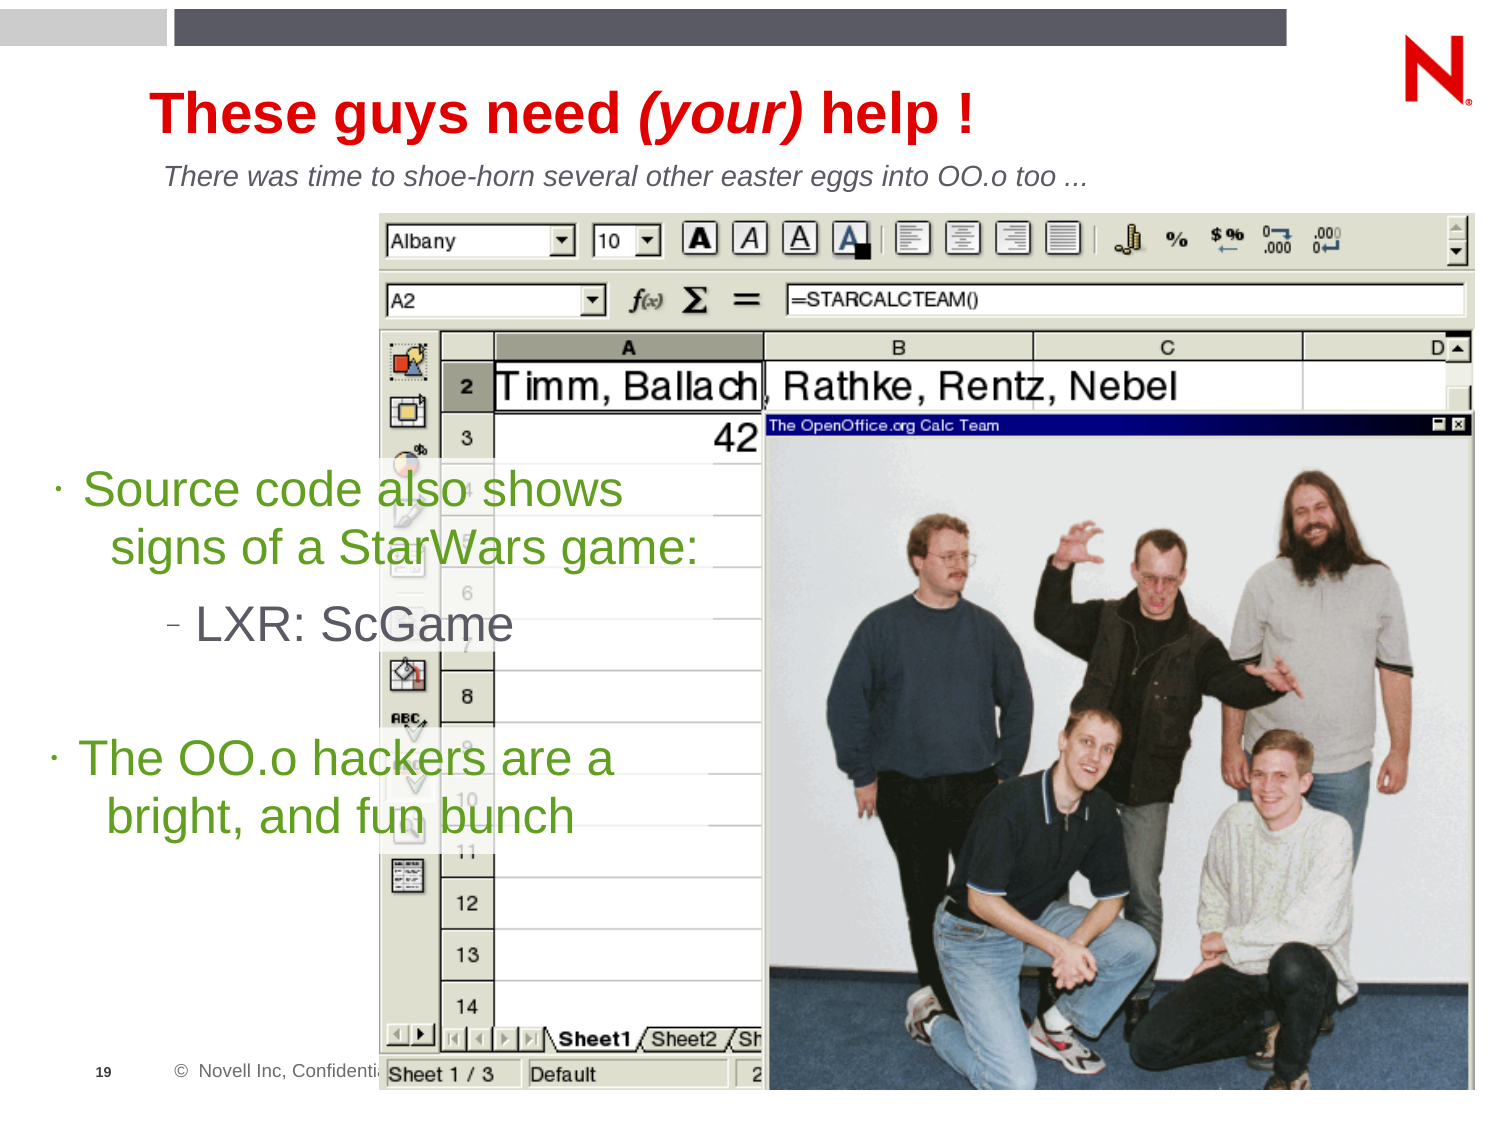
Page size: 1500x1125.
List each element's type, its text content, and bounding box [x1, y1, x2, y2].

picture [379, 213, 1475, 1090]
list The OO.o hackers are a bright, and fun bunch [50, 727, 709, 854]
title These guys need (your) help ! [149, 66, 1425, 161]
list Source code also shows signs of a StarWars game: LXR: ScGame [54, 457, 713, 652]
picture [1403, 32, 1473, 107]
text_box There was time to shoe-horn several other easter eggs into OO.o too ... [162, 159, 1455, 197]
